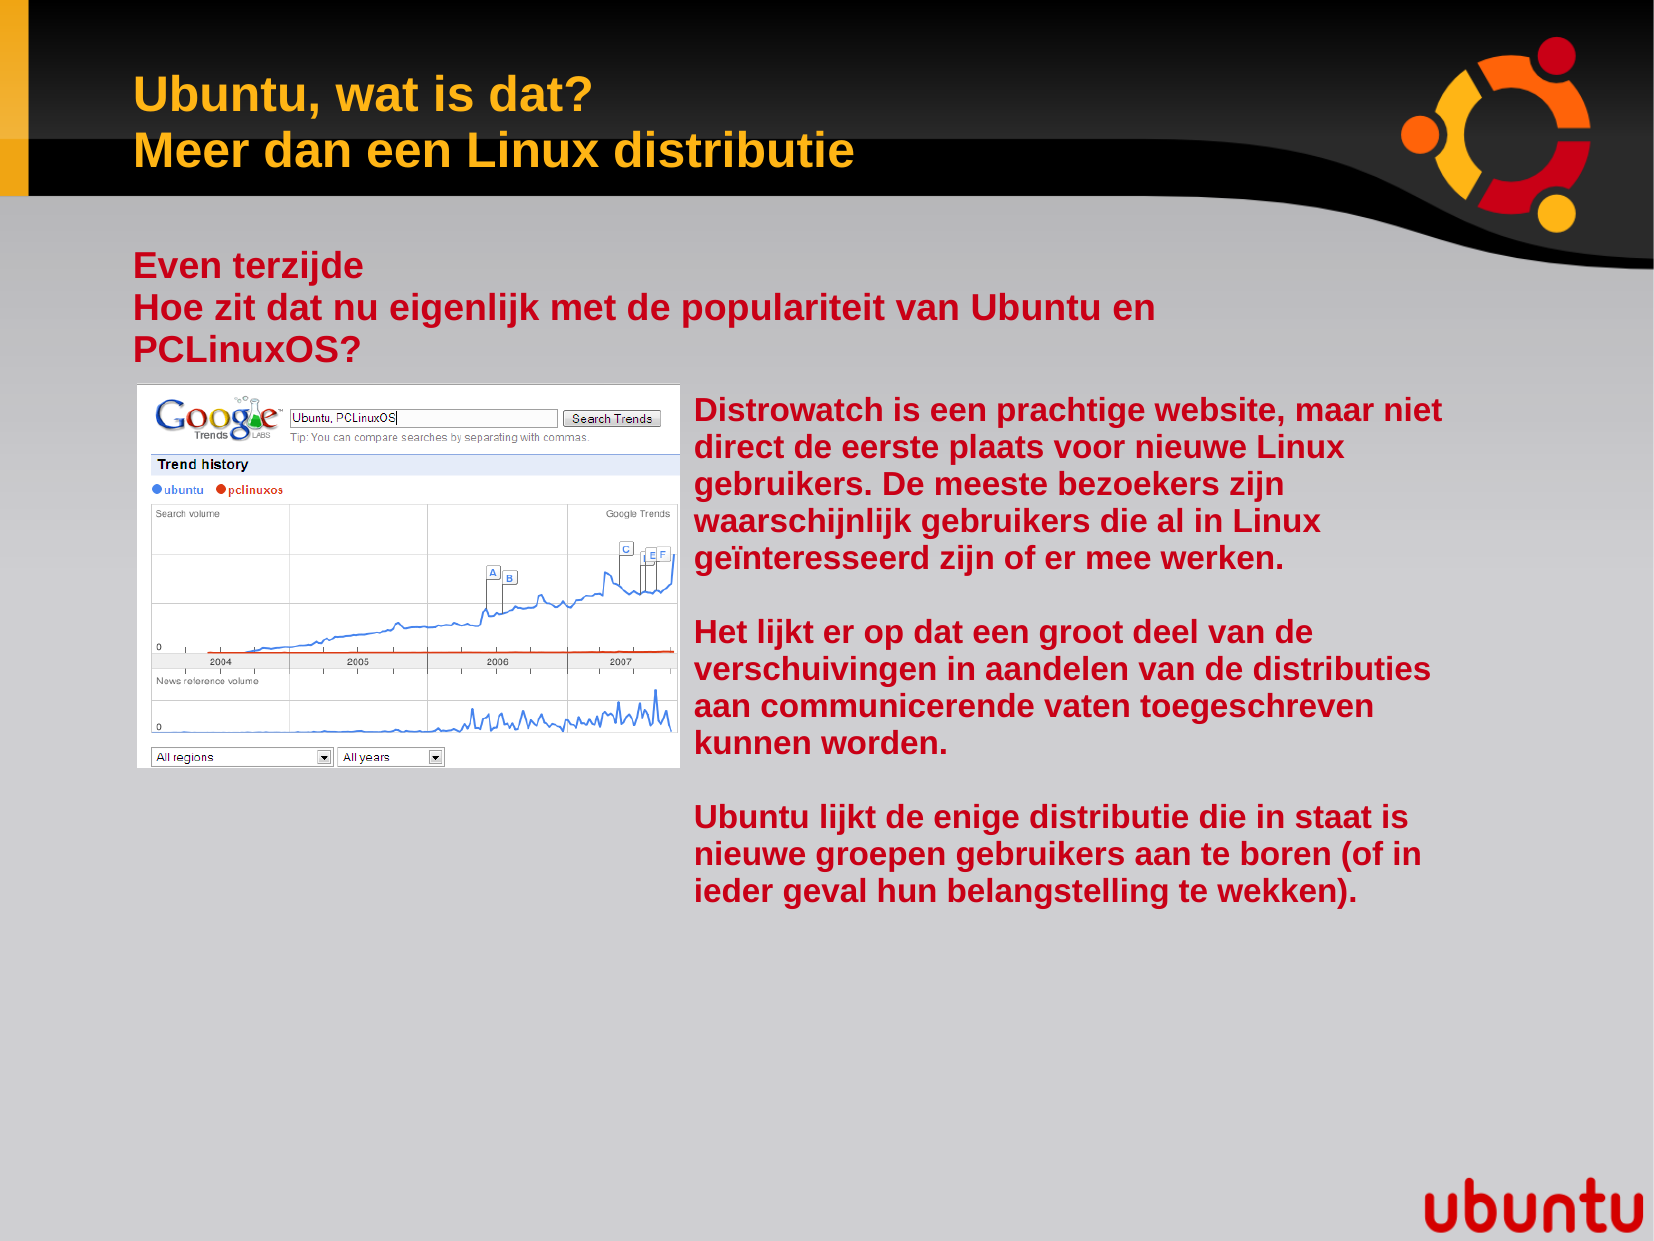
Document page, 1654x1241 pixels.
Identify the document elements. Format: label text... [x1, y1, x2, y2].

picture [0, 0, 1654, 1241]
text_box Ubuntu, wat is dat? Meer dan een Linux distributie [118, 59, 1093, 188]
text_box Distrowatch is een prachtige website, maar niet direct de eerste plaats voor nieuwe Linux gebruikers. De meeste bezoekers zijn waarschijnlijk gebruikers die al in Linux geïnteresseerd zijn of er mee werken. Het lijkt er op dat een groot deel van de verschuivingen in aandelen van de distributies aan communicerende vaten toegeschreven kunnen worden. Ubuntu lijkt de enige distributie die in staat is nieuwe groepen gebruikers aan te boren (of in ieder geval hun belangstelling te wekken). [679, 383, 1477, 935]
text_box Even terzijde Hoe zit dat nu eigenlijk met de populariteit van Ubuntu en PCLinuxOS? [118, 236, 1329, 382]
